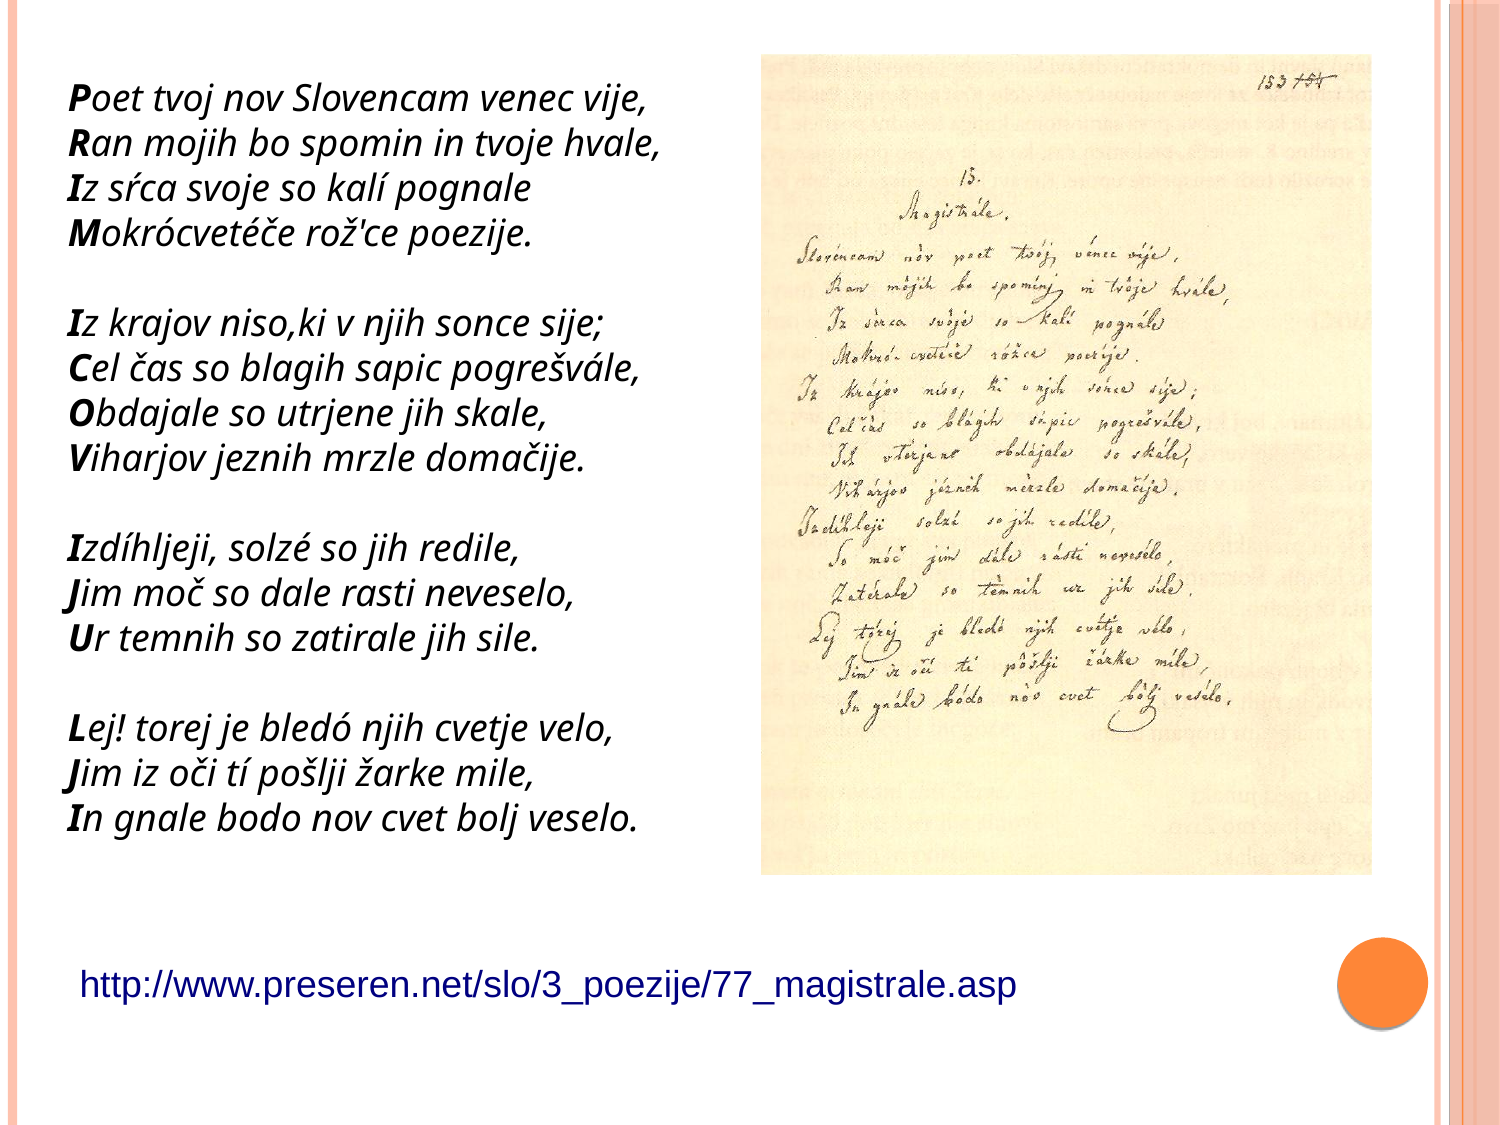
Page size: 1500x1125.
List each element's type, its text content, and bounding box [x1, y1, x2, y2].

picture [761, 54, 1372, 875]
text_box http://www.preseren.net/slo/3_poezije/77_magistrale.asp [64, 952, 1282, 1013]
text_box Poet tvoj nov Slovencam venec vije, Ran mojih bo spomin in tvoje hvale, Iz sŕca svoje so kalí pognale Mokrócvetéče rož'ce poezije. Iz krajov niso,ki v njih sonce sije; Cel čas so blagih sapic pogrešvále, Obdajale so utrjene jih skale, Viharjov jeznih mrzle domačije. Izdíhljeji, solzé so jih redile, Jim moč so dale rasti neveselo, Ur temnih so zatirale jih sile. Lej! torej je bledó njih cvetje velo, Jim iz oči tí pošlji žarke mile, In gnale bodo nov cvet bolj veselo. [53, 66, 804, 847]
